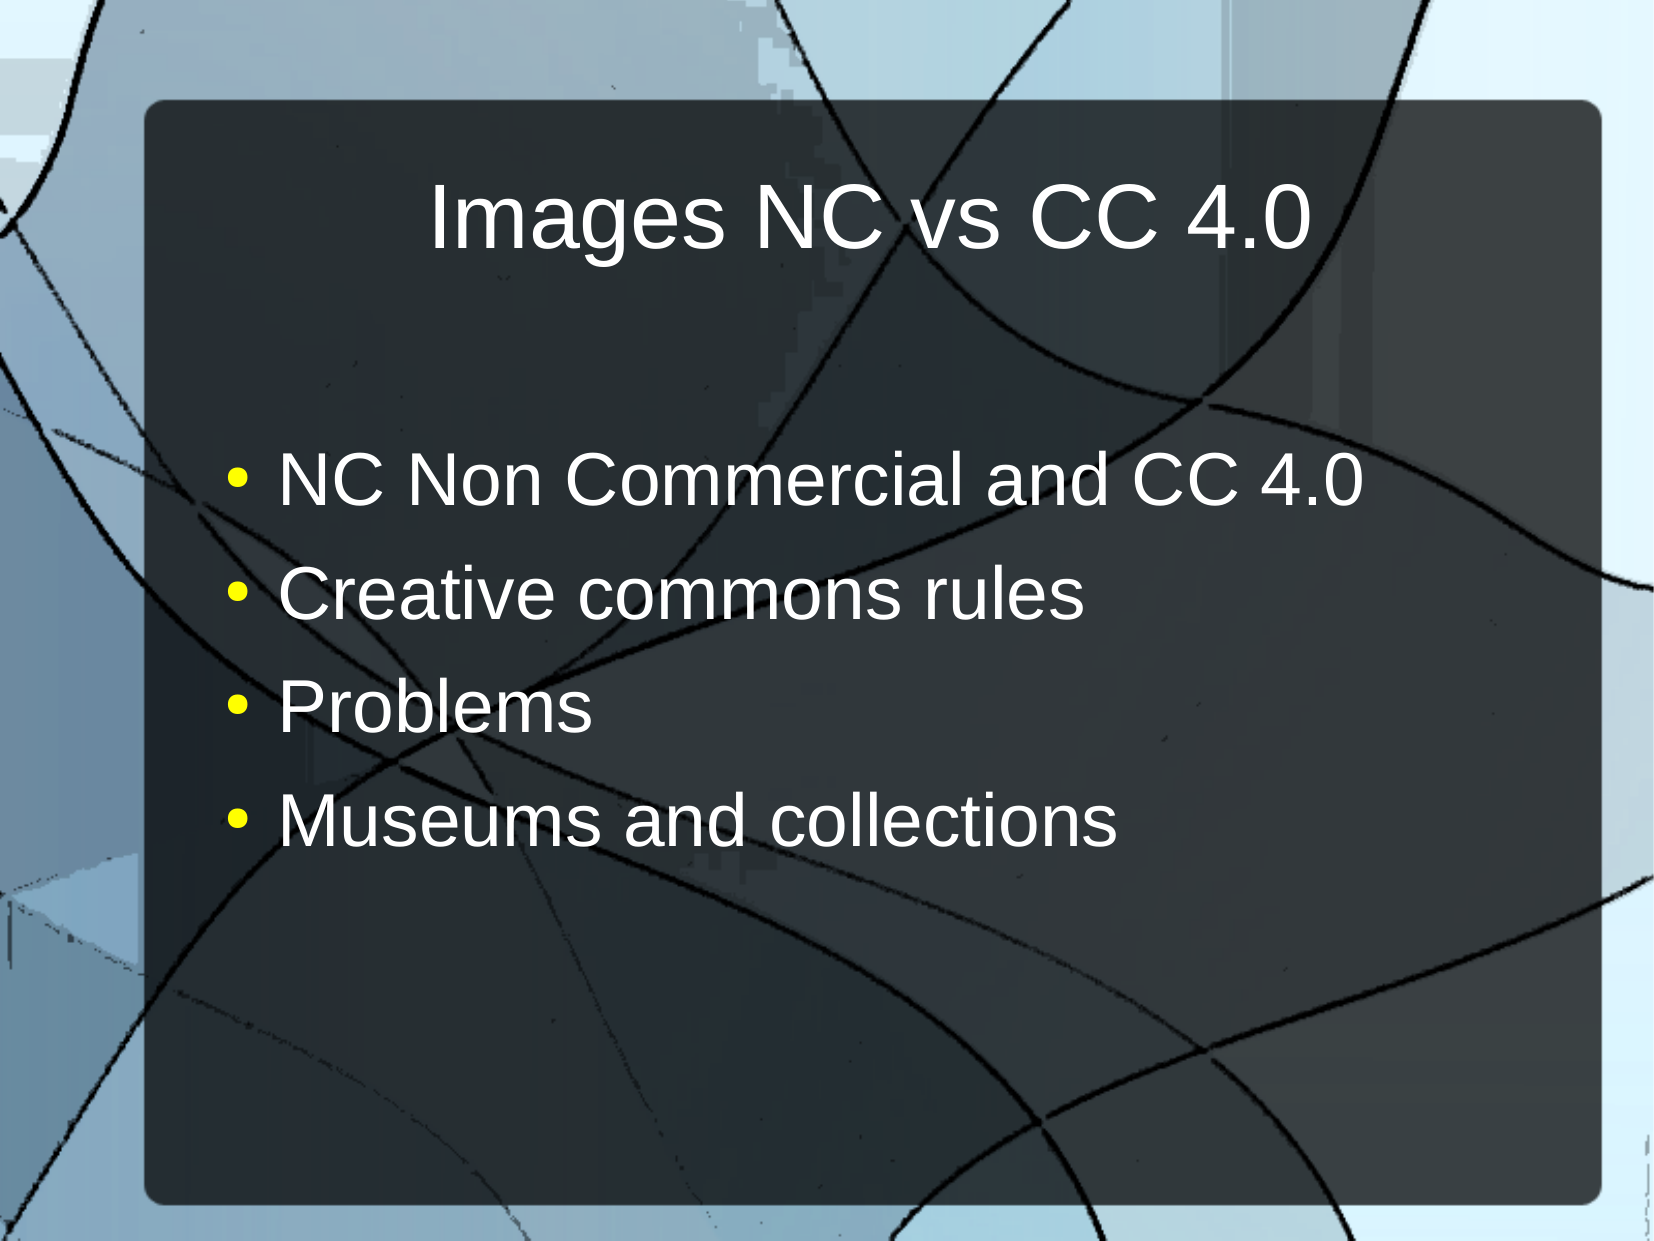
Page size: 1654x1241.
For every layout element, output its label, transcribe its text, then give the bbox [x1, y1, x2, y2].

list NC Non Commercial and CC 4.0 Creative commons rules Problems Museums and collections [206, 437, 1571, 1123]
title Images NC vs CC 4.0 [159, 108, 1583, 325]
picture [0, 0, 1654, 1241]
